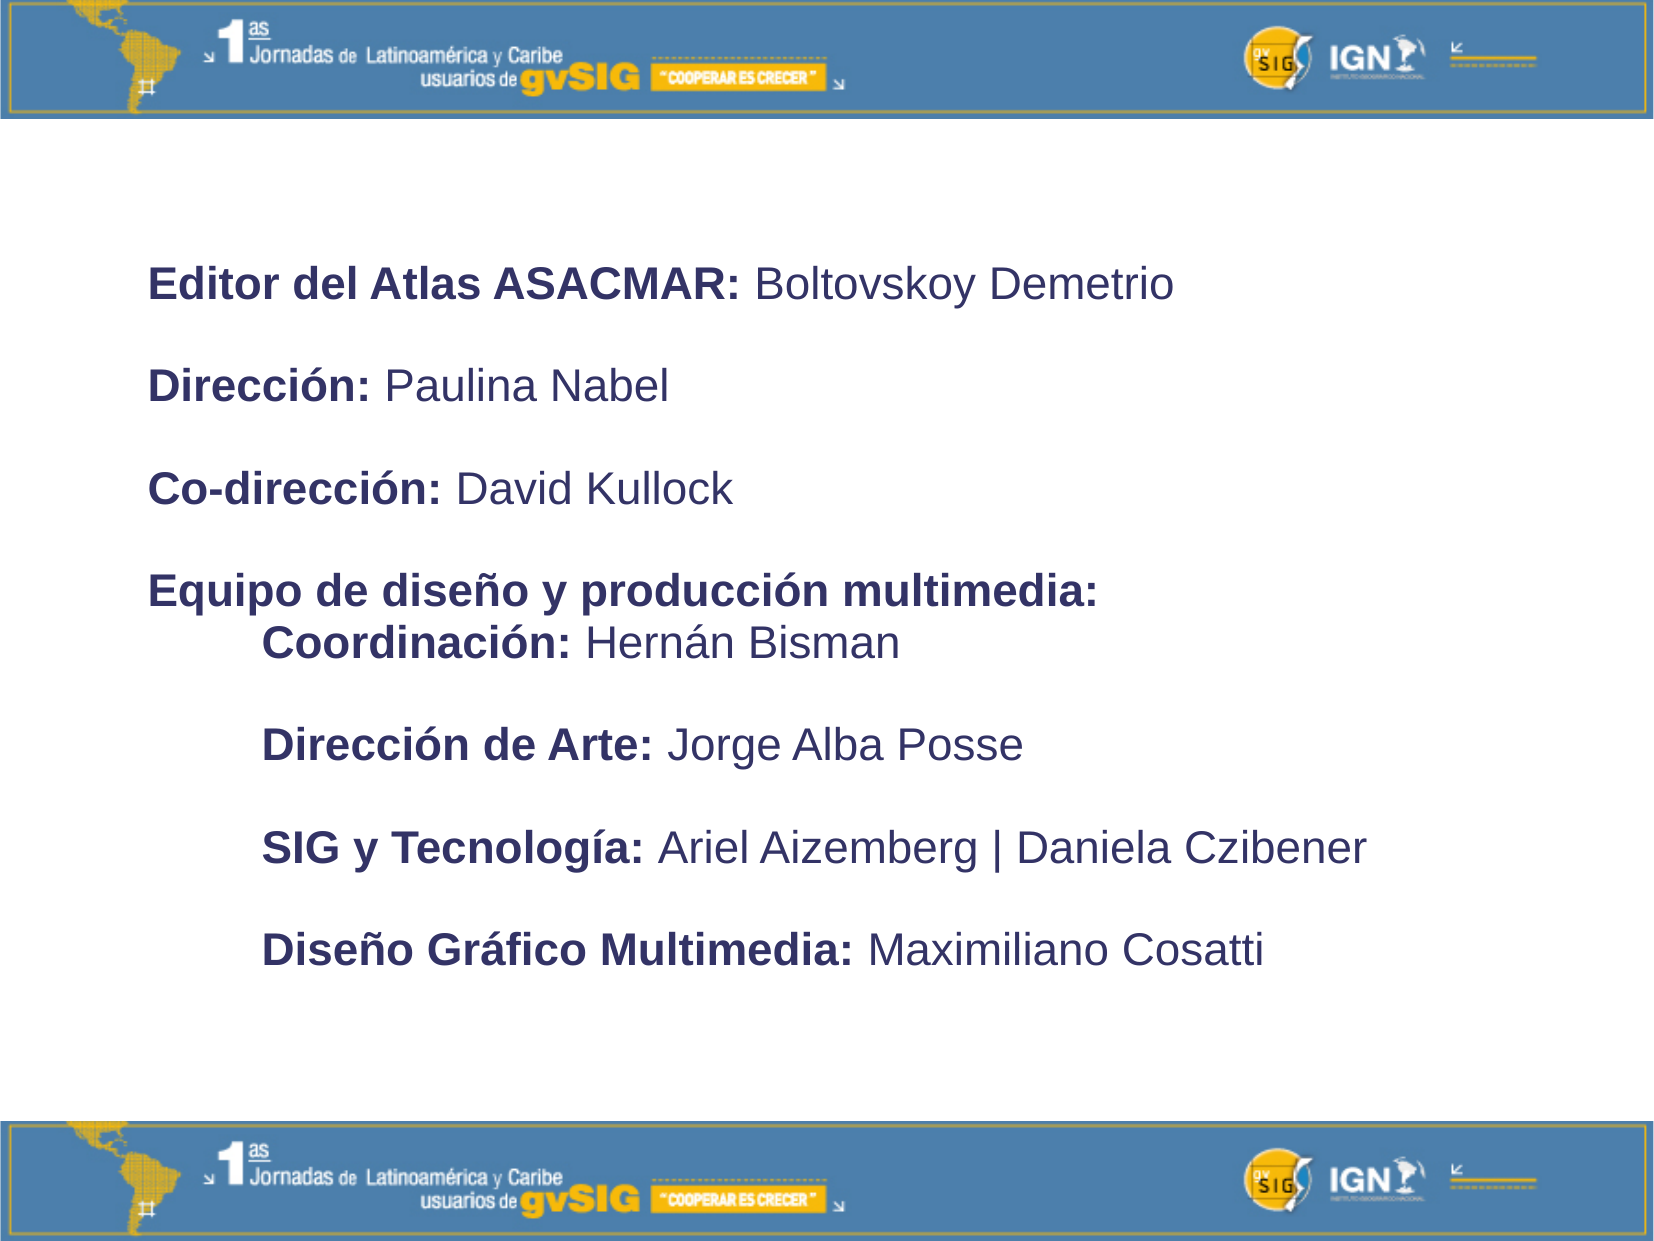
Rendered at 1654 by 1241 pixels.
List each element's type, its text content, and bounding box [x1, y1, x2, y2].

text_box Editor del Atlas ASACMAR: Boltovskoy Demetrio Dirección: Paulina Nabel Co-dirección: David Kullock Equipo de diseño y producción multimedia: Coordinación: Hernán Bisman Dirección de Arte: Jorge Alba Posse SIG y Tecnología: Ariel Aizemberg | Daniela Czibener Diseño Gráfico Multimedia: Maximiliano Cosatti [147, 253, 1565, 980]
picture [0, 1121, 1654, 1241]
picture [0, 0, 1654, 119]
